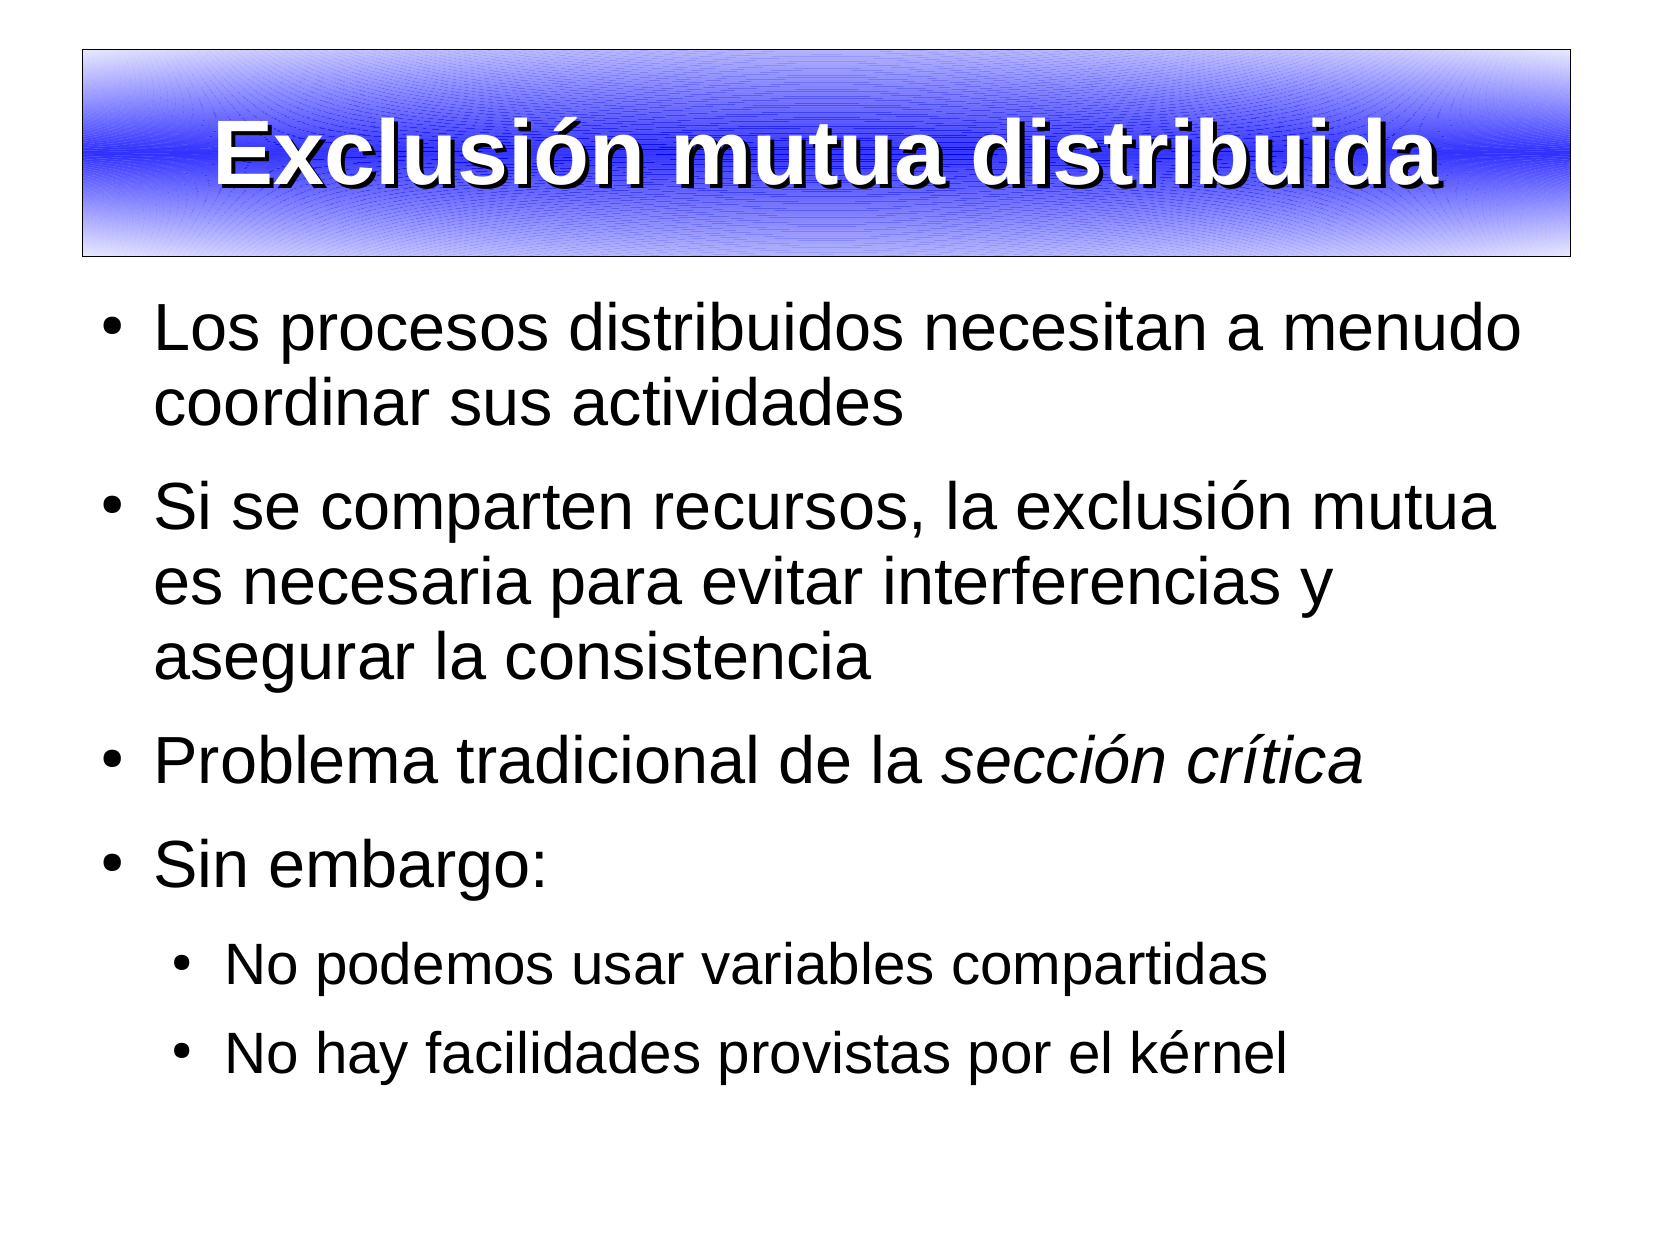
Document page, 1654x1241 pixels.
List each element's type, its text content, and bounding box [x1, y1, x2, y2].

list Los procesos distribuidos necesitan a menudo coordinar sus actividades Si se comparten recursos, la exclusión mutua es necesaria para evitar interferencias y asegurar la consistencia Problema tradicional de la sección crítica Sin embargo: No podemos usar variables compartidas No hay facilidades provistas por el kérnel [82, 290, 1571, 1186]
title Exclusión mutua distribuida [82, 49, 1571, 257]
